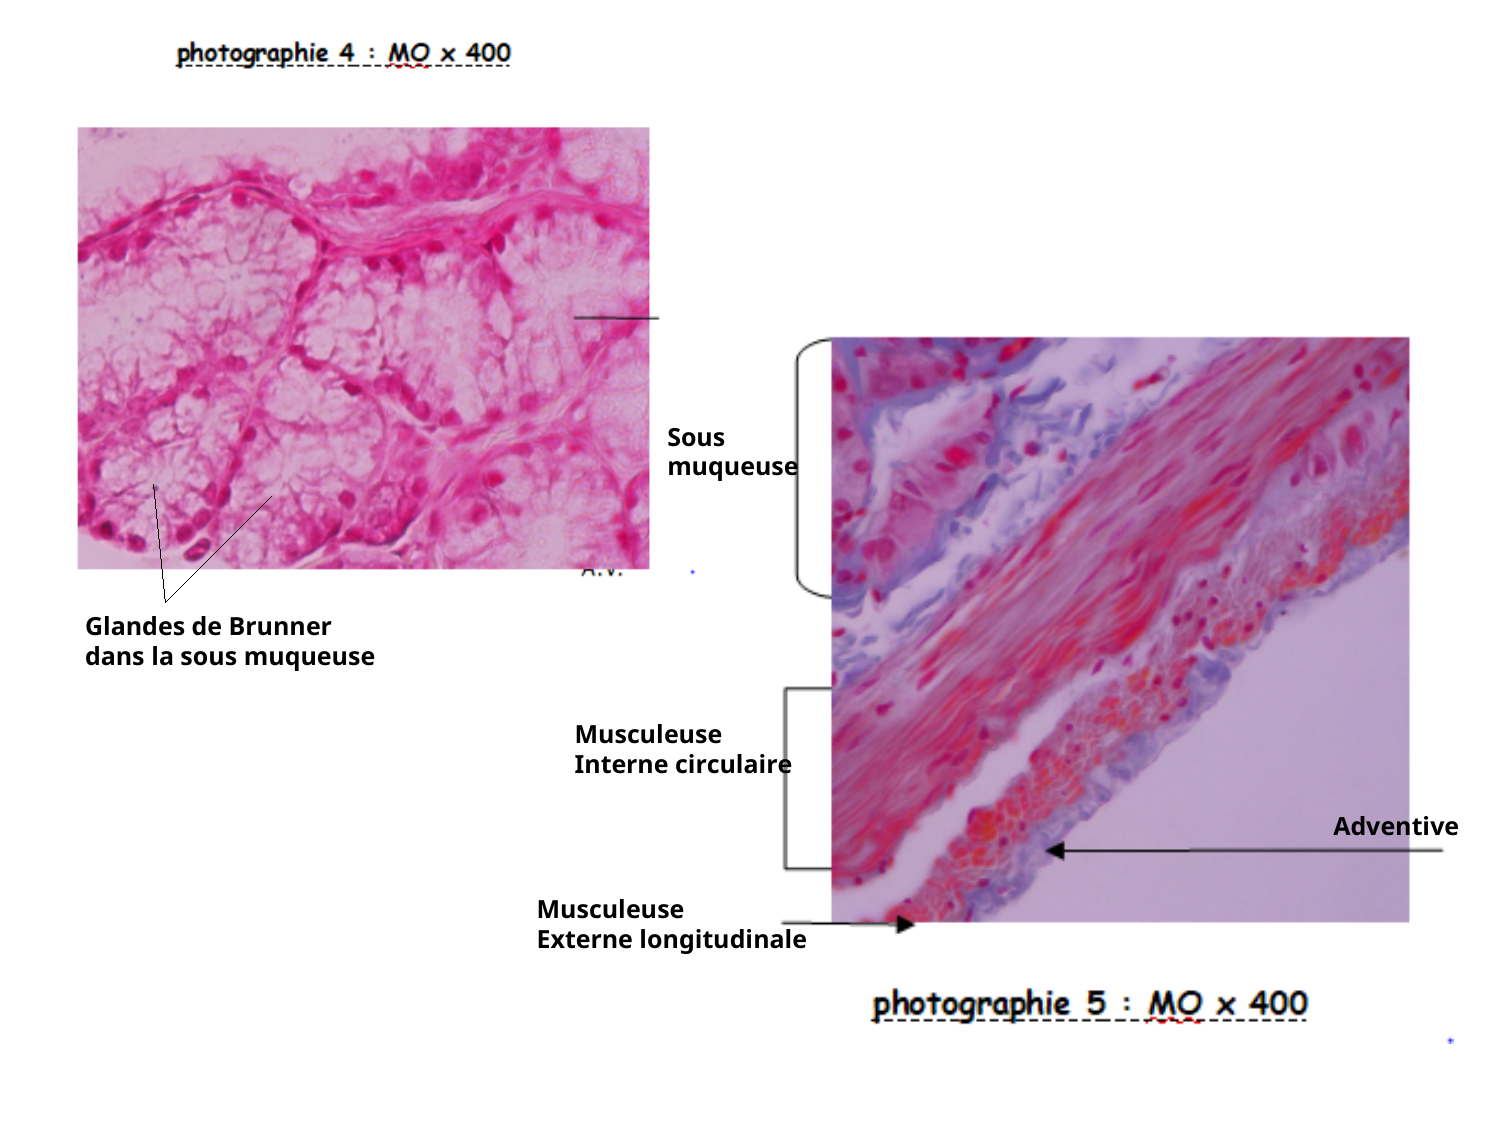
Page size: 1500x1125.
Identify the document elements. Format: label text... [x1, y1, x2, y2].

picture [731, 307, 1454, 1044]
text_box Musculeuse Interne circulaire [559, 710, 808, 786]
text_box Musculeuse Externe longitudinale [521, 885, 823, 962]
text_box Glandes de Brunner dans la sous muqueuse [70, 602, 391, 678]
picture [41, 18, 697, 578]
text_box Sous muqueuse [652, 413, 821, 489]
text_box Adventive [1318, 803, 1475, 849]
